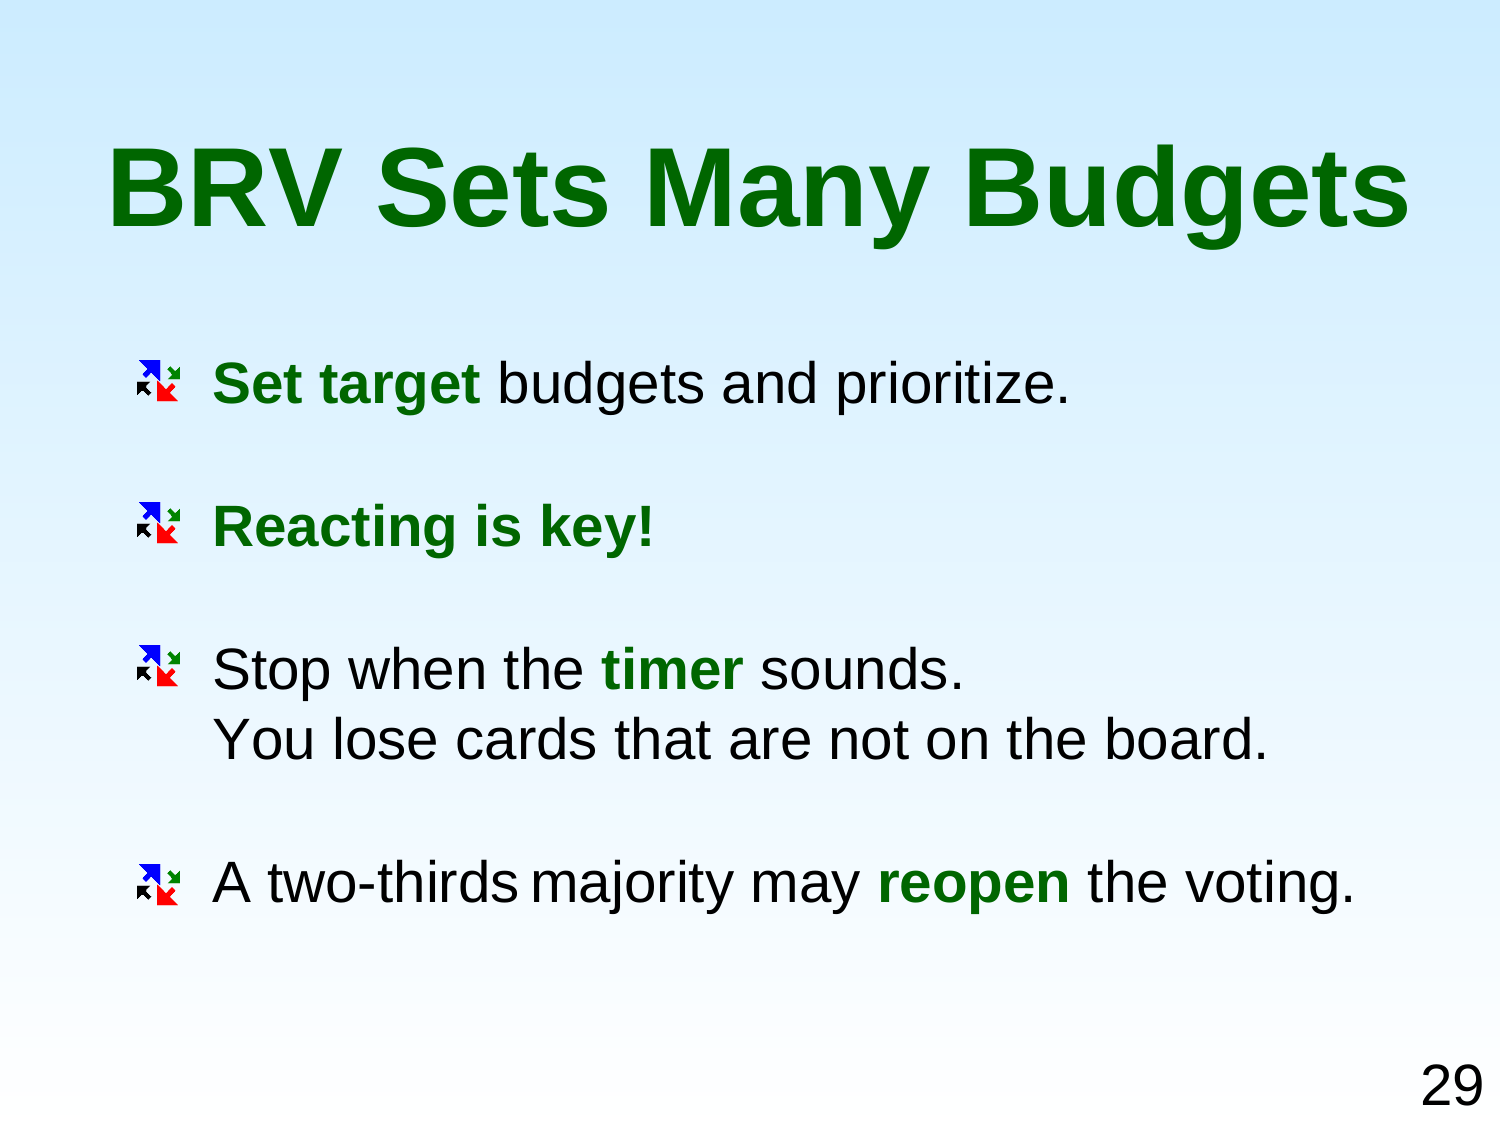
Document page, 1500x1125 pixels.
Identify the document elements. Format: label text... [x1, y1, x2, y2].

text_box 22 [1400, 1039, 1500, 1125]
text_box Set target budgets and prioritize. Reacting is key! Stop when the timer sounds. You lose cards that are not on the board. A two-thirds majority may reopen the voting. [0, 337, 1500, 934]
picture [137, 863, 180, 906]
title BRV Sets Many Budgets [0, 112, 1500, 263]
picture [137, 644, 180, 687]
picture [137, 359, 180, 402]
picture [137, 501, 180, 544]
